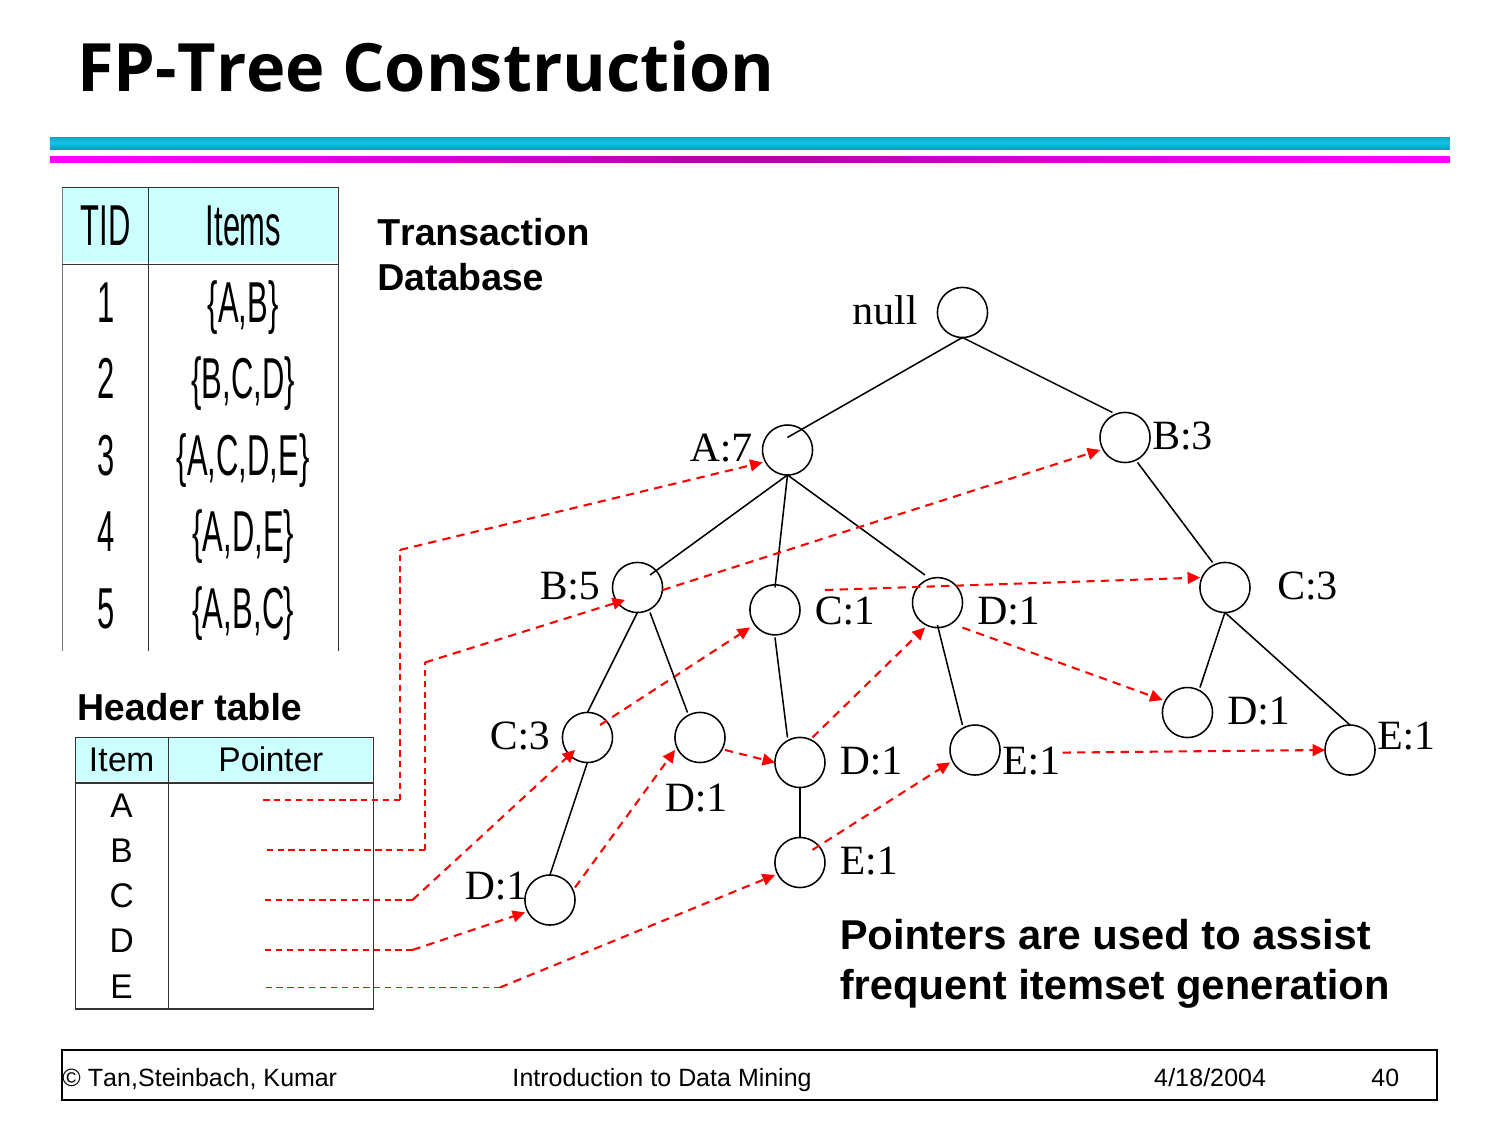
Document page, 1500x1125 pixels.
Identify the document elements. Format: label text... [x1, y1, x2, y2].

text_box D:1 [824, 725, 925, 791]
text_box D:1 [449, 849, 550, 916]
text_box C:3 [1262, 549, 1363, 616]
text_box E:1 [1362, 699, 1488, 766]
text_box Transaction Database [362, 199, 613, 306]
text_box D:1 [1297, 675, 1313, 689]
text_box D:1 [962, 575, 1063, 641]
text_box null [837, 275, 938, 341]
text_box B:3 [1137, 399, 1238, 466]
text_box A:7 [674, 412, 775, 478]
chart [62, 187, 340, 651]
title FP-Tree Construction [62, 22, 1421, 113]
text_box E:1 [824, 825, 925, 891]
text_box Pointers are used to assist frequent itemset generation [824, 899, 1450, 1016]
text_box Header table [62, 674, 351, 736]
text_box C:1 [799, 575, 901, 641]
text_box D:1 [1212, 675, 1313, 741]
text_box B:5 [524, 549, 625, 616]
text_box D:1 [649, 762, 751, 829]
text_box C:3 [474, 699, 576, 766]
text_box E:1 [987, 725, 1088, 791]
chart [75, 737, 376, 1011]
